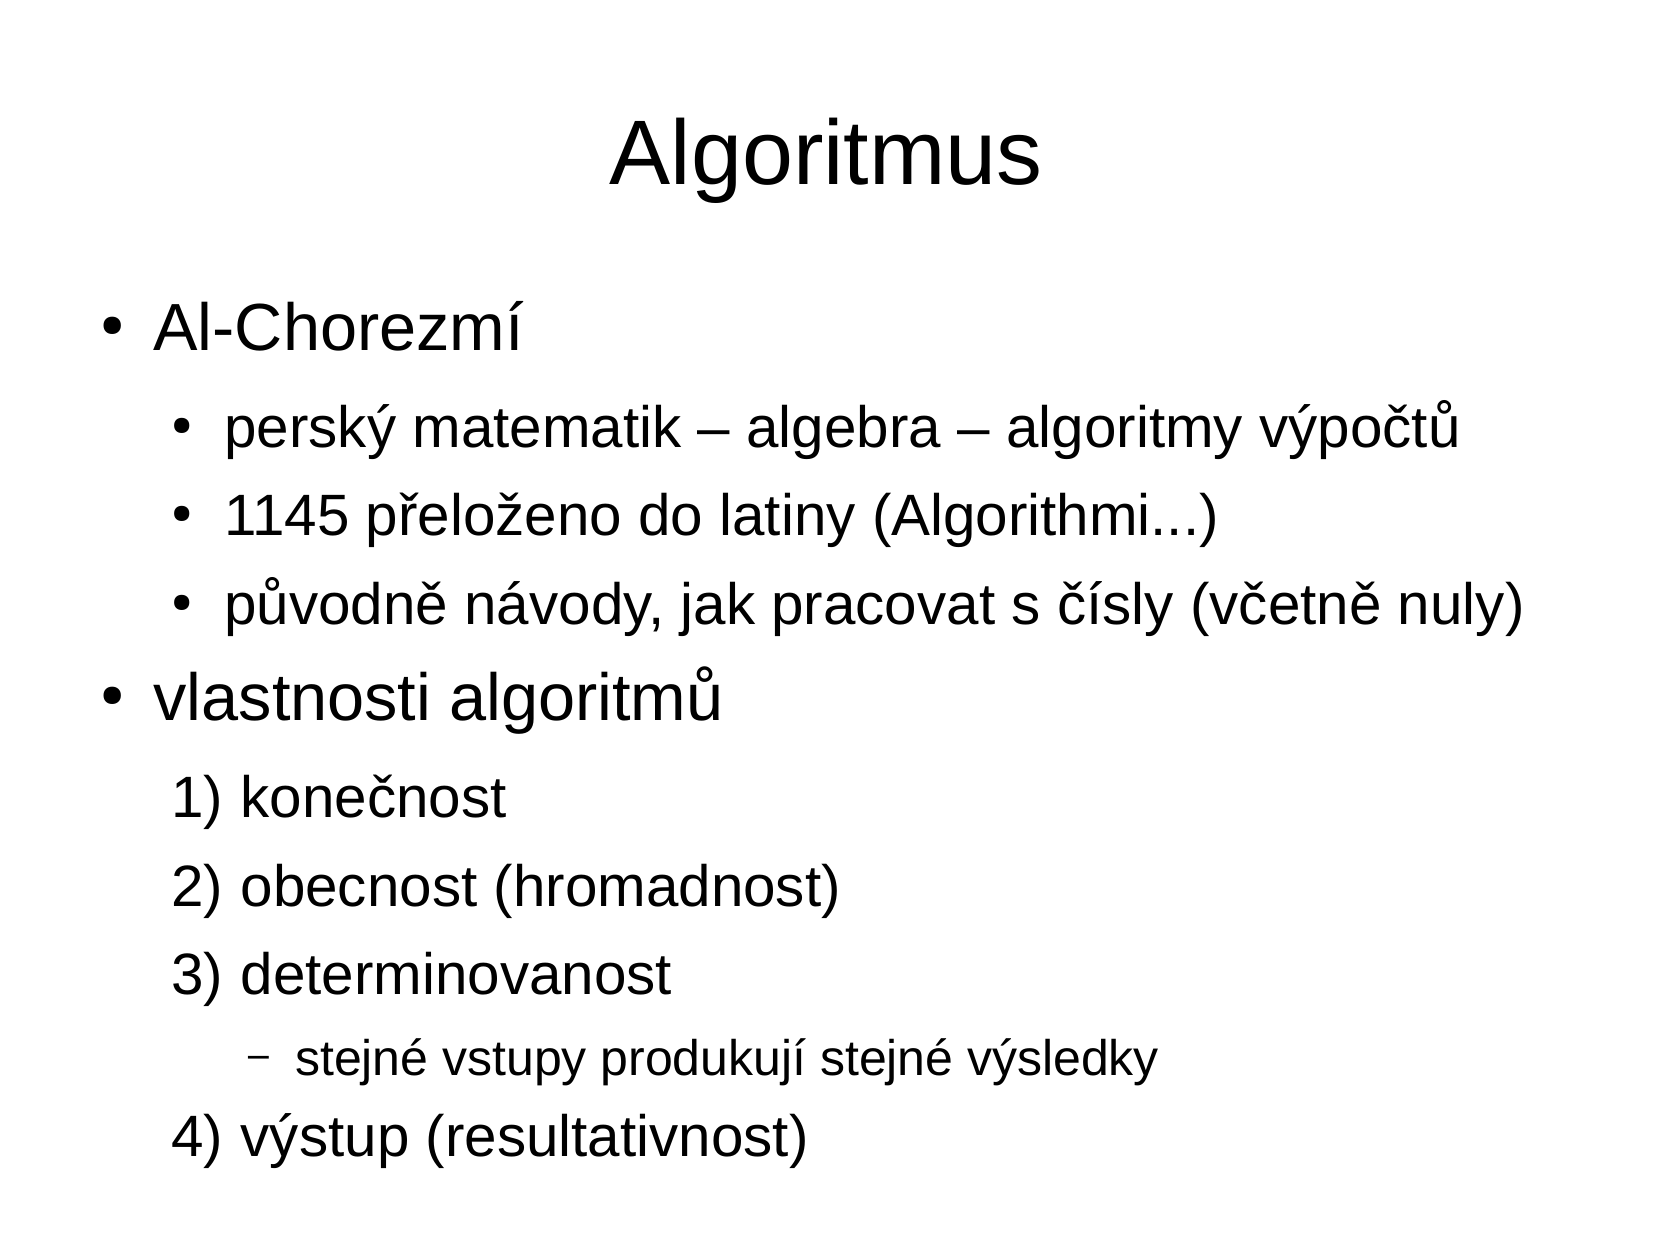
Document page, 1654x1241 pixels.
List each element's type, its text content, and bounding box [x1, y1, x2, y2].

list Al-Chorezmí perský matematik – algebra – algoritmy výpočtů 1145 přeloženo do latiny (Algorithmi...) původně návody, jak pracovat s čísly (včetně nuly) vlastnosti algoritmů konečnost obecnost (hromadnost) determinovanost stejné vstupy produkují stejné výsledky výstup (resultativnost) [82, 290, 1571, 1170]
title Algoritmus [82, 56, 1571, 250]
